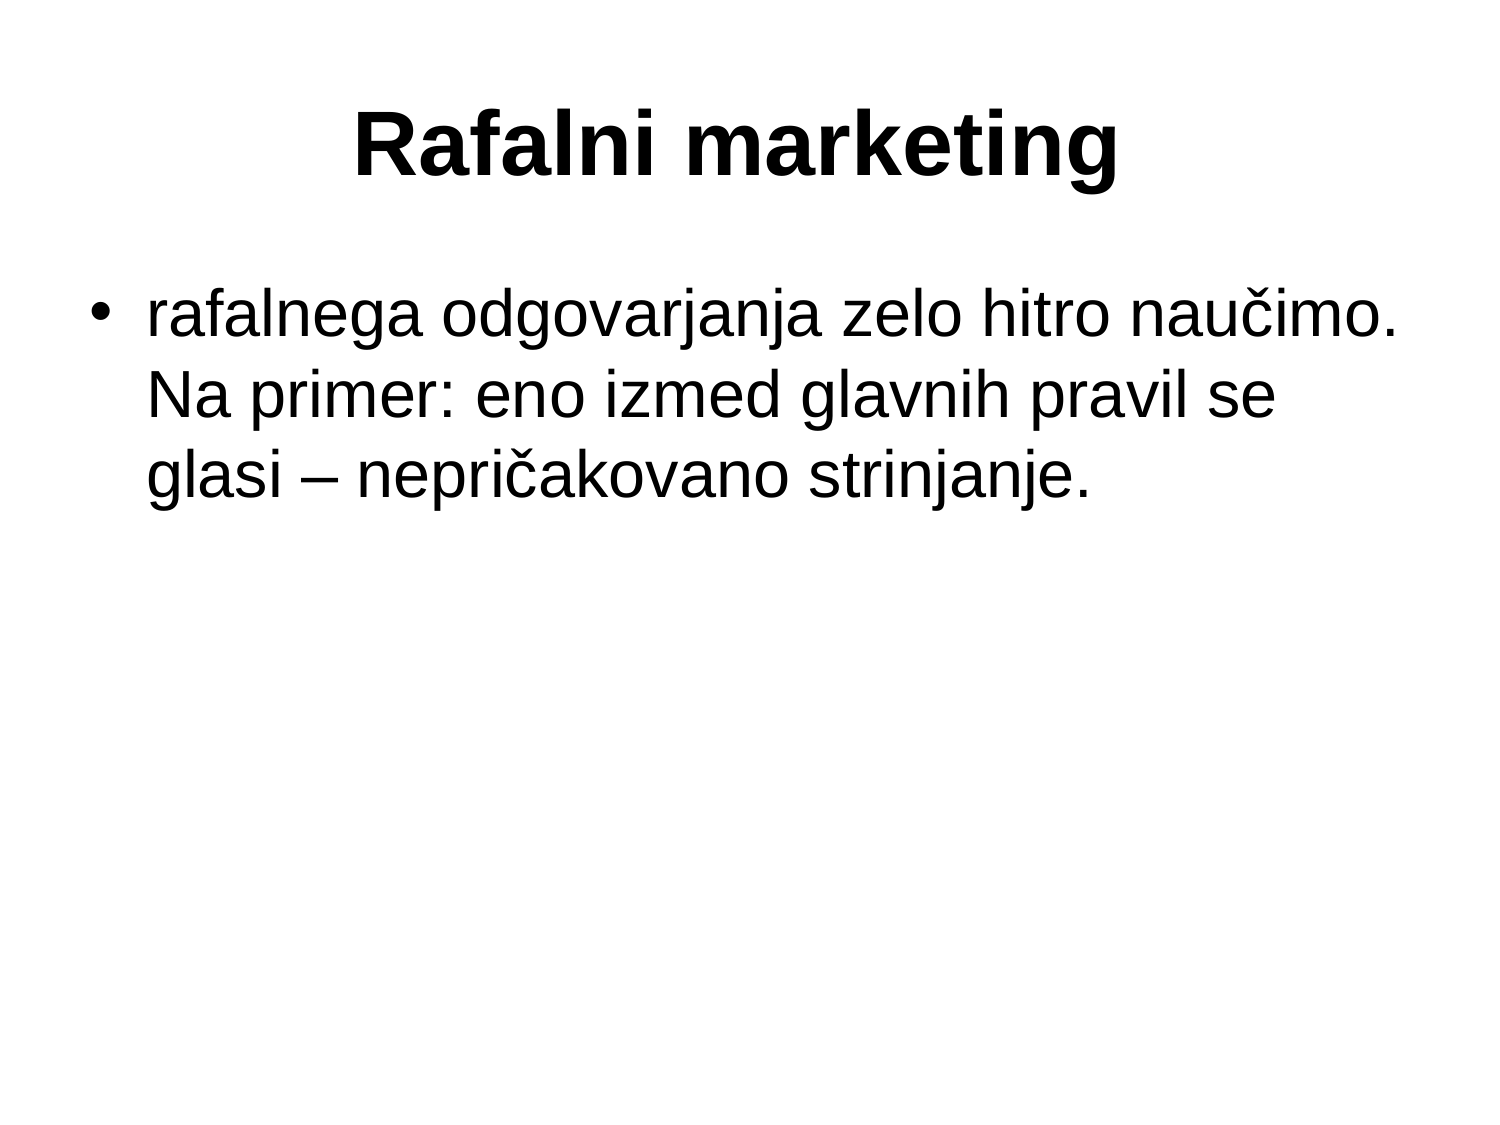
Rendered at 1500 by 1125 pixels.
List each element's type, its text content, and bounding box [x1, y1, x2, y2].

title Rafalni marketing [75, 45, 1426, 233]
list rafalnega odgovarjanja zelo hitro naučimo. Na primer: eno izmed glavnih pravil se glasi – nepričakovano strinjanje. [75, 262, 1426, 1006]
